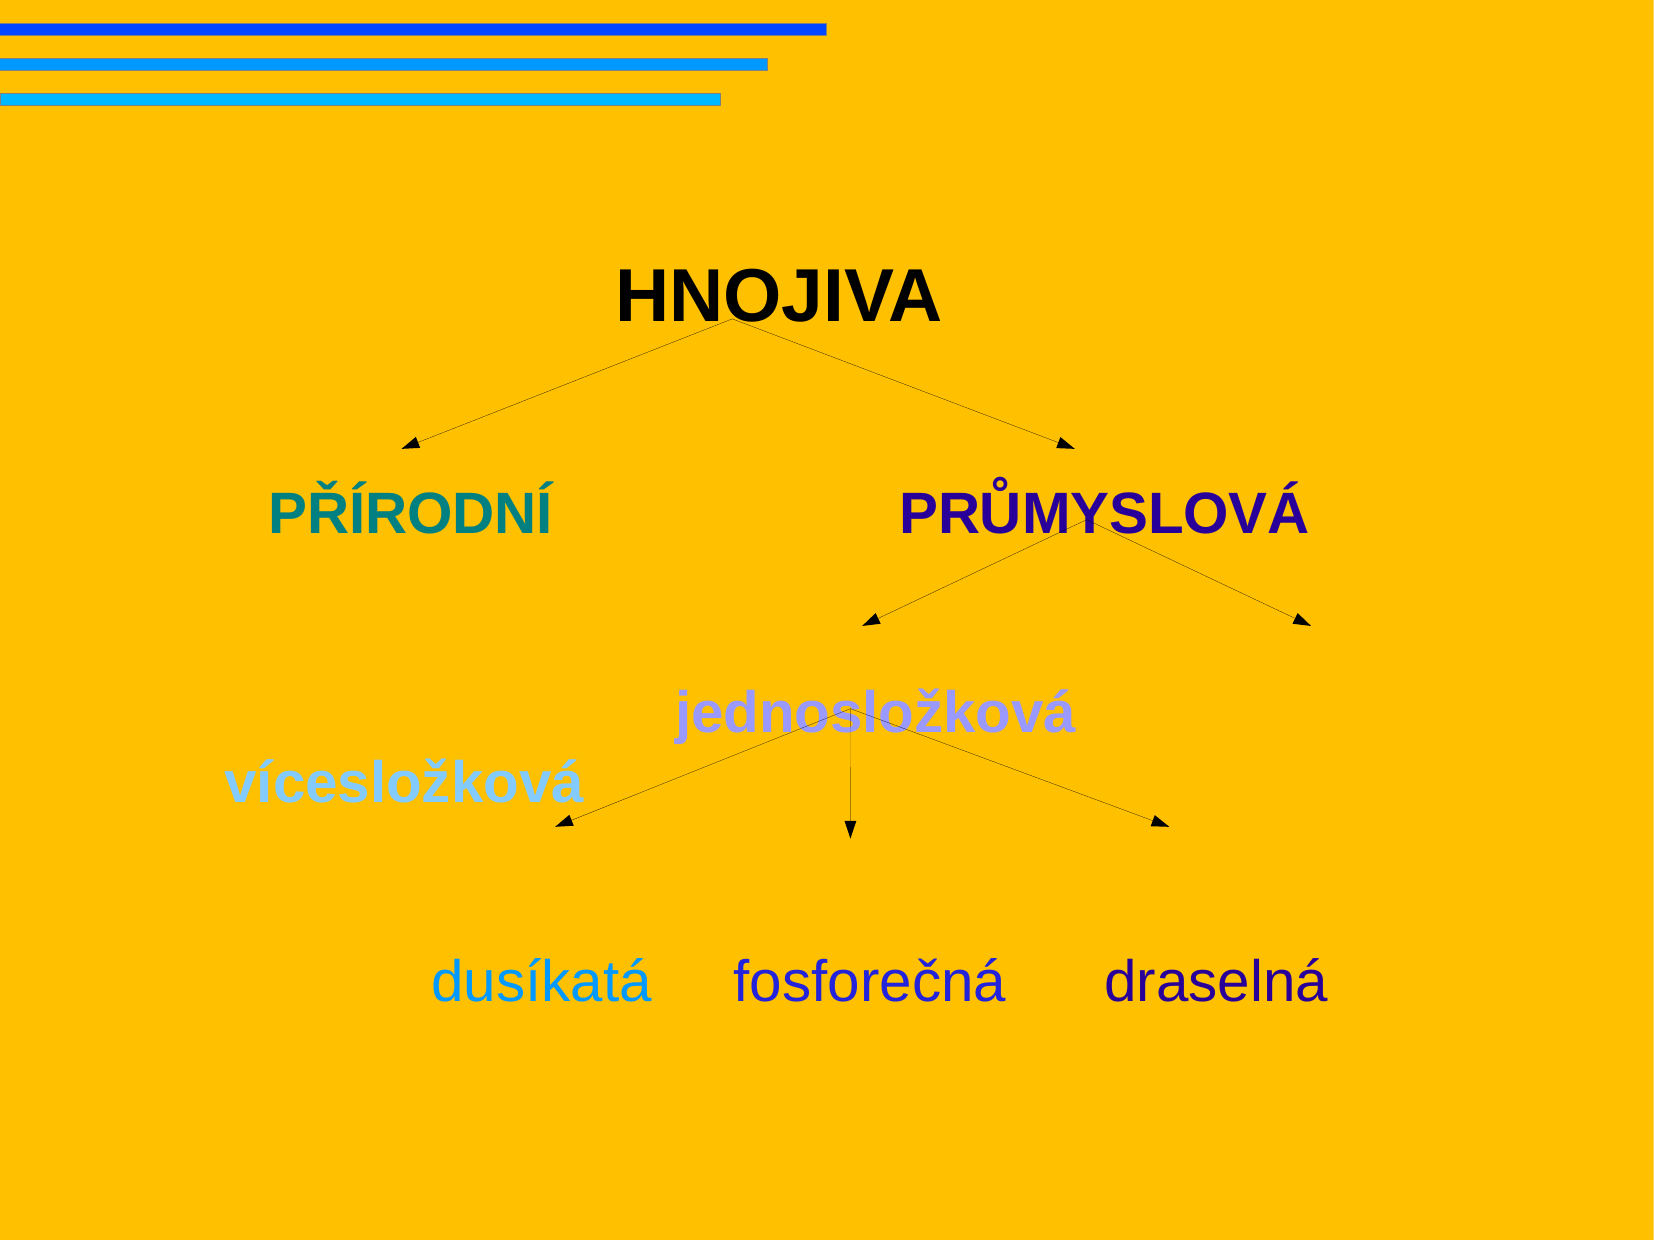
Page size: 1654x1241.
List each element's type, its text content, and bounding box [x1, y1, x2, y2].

list HNOJIVA PŘÍRODNÍ PRŮMYSLOVÁ jednosložková vícesložková dusíkatá fosforečná draselná [82, 152, 1571, 1101]
text_box [0, 59, 768, 71]
text_box [0, 24, 827, 35]
text_box [0, 94, 720, 106]
